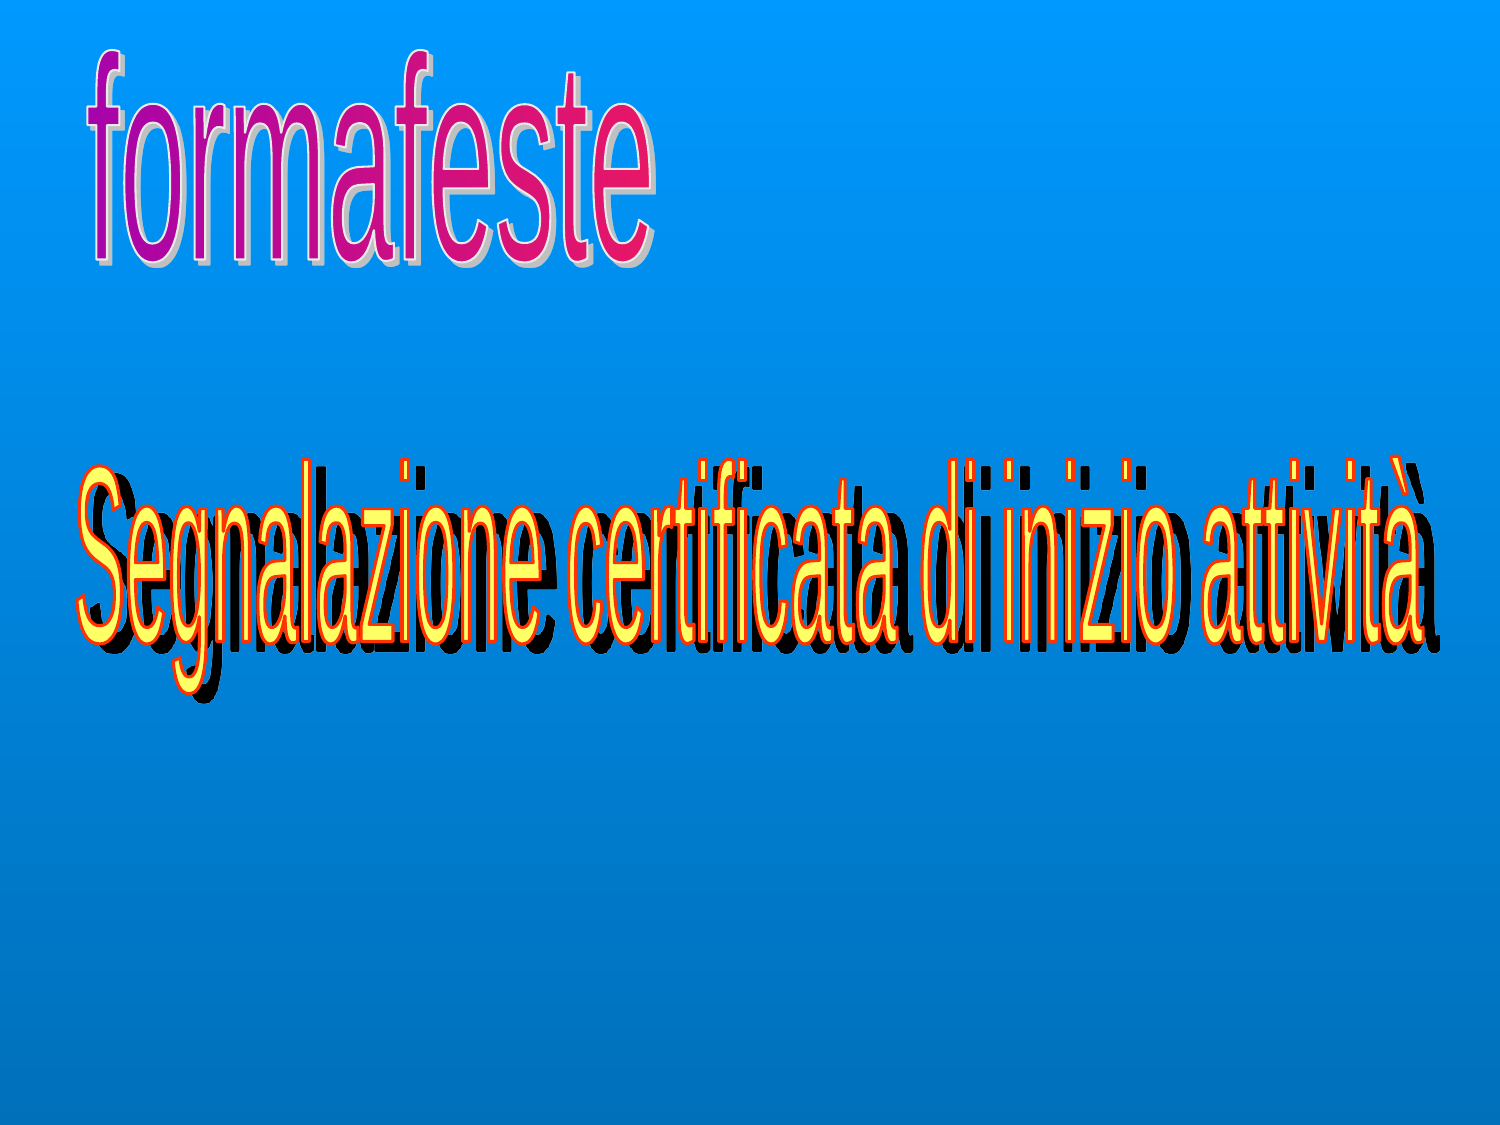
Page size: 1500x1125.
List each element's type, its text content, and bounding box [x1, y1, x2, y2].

text_box Segnalazione certificata di inizio attività [568, 506, 602, 644]
text_box Segnalazione certificata di inizio attività [1383, 506, 1424, 644]
text_box formafeste [234, 103, 319, 260]
text_box Segnalazione certificata di inizio attività [1302, 508, 1341, 642]
text_box Segnalazione certificata di inizio attività [1243, 478, 1264, 644]
text_box Segnalazione certificata di inizio attività [1290, 508, 1298, 642]
text_box Segnalazione certificata di inizio attività [699, 508, 707, 642]
text_box Segnalazione certificata di inizio attività [857, 506, 898, 644]
text_box formafeste [432, 103, 490, 263]
text_box formafeste [497, 104, 551, 263]
text_box Segnalazione certificata di inizio attività [967, 508, 974, 642]
text_box formafeste [593, 103, 650, 263]
text_box Segnalazione certificata di inizio attività [607, 506, 644, 644]
text_box Segnalazione certificata di inizio attività [1122, 508, 1130, 642]
text_box Segnalazione certificata di inizio attività [833, 478, 854, 644]
text_box Segnalazione certificata di inizio attività [257, 506, 298, 644]
text_box Segnalazione certificata di inizio attività [1081, 508, 1114, 642]
text_box Segnalazione certificata di inizio attività [1137, 506, 1175, 644]
text_box Segnalazione certificata di inizio attività [921, 459, 957, 644]
text_box formafeste [87, 50, 120, 260]
text_box Segnalazione certificata di inizio attività [1359, 478, 1380, 644]
text_box Segnalazione certificata di inizio attività [1005, 508, 1013, 642]
text_box Segnalazione certificata di inizio attività [1264, 478, 1285, 644]
text_box Segnalazione certificata di inizio attività [1346, 508, 1354, 642]
text_box Segnalazione certificata di inizio attività [318, 506, 359, 644]
text_box Segnalazione certificata di inizio attività [1066, 508, 1073, 642]
text_box Segnalazione certificata di inizio attività [302, 459, 310, 642]
text_box Segnalazione certificata di inizio attività [1202, 506, 1243, 644]
text_box formafeste [124, 103, 182, 263]
text_box Segnalazione certificata di inizio attività [712, 459, 734, 642]
text_box Segnalazione certificata di inizio attività [503, 506, 541, 644]
text_box Segnalazione certificata di inizio attività [402, 508, 409, 642]
text_box Segnalazione certificata di inizio attività [753, 506, 788, 644]
text_box Segnalazione certificata di inizio attività [216, 506, 250, 642]
text_box Segnalazione certificata di inizio attività [652, 506, 672, 642]
text_box formafeste [556, 72, 588, 262]
text_box formafeste [395, 50, 428, 260]
text_box Segnalazione certificata di inizio attività [738, 508, 746, 642]
text_box Segnalazione certificata di inizio attività [417, 506, 455, 644]
text_box Segnalazione certificata di inizio attività [76, 465, 122, 644]
text_box Segnalazione certificata di inizio attività [674, 478, 694, 644]
text_box Segnalazione certificata di inizio attività [1022, 506, 1056, 642]
text_box Segnalazione certificata di inizio attività [792, 506, 833, 644]
text_box Segnalazione certificata di inizio attività [171, 506, 207, 694]
text_box Segnalazione certificata di inizio attività [361, 508, 393, 642]
text_box Segnalazione certificata di inizio attività [462, 506, 496, 642]
text_box Segnalazione certificata di inizio attività [128, 506, 165, 644]
text_box formafeste [331, 103, 394, 263]
text_box formafeste [194, 103, 225, 260]
